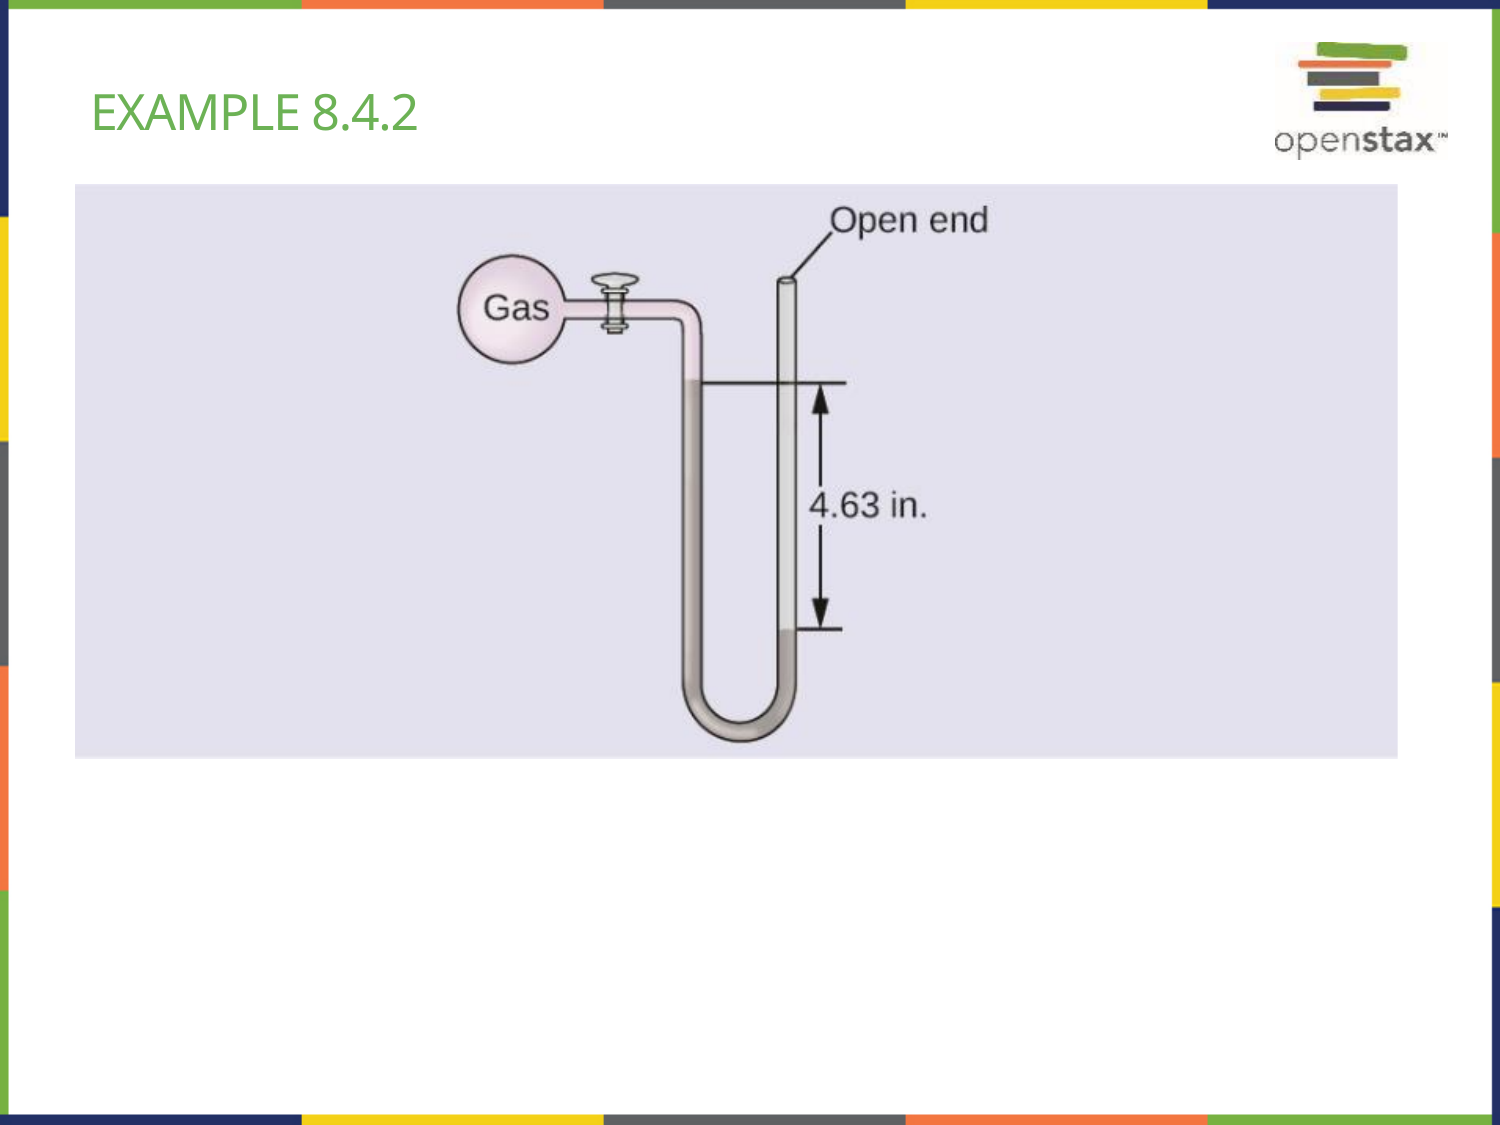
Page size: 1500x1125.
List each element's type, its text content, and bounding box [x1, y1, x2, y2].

title Example 8.4.2 [75, 39, 1398, 148]
picture [0, 0, 1500, 1125]
